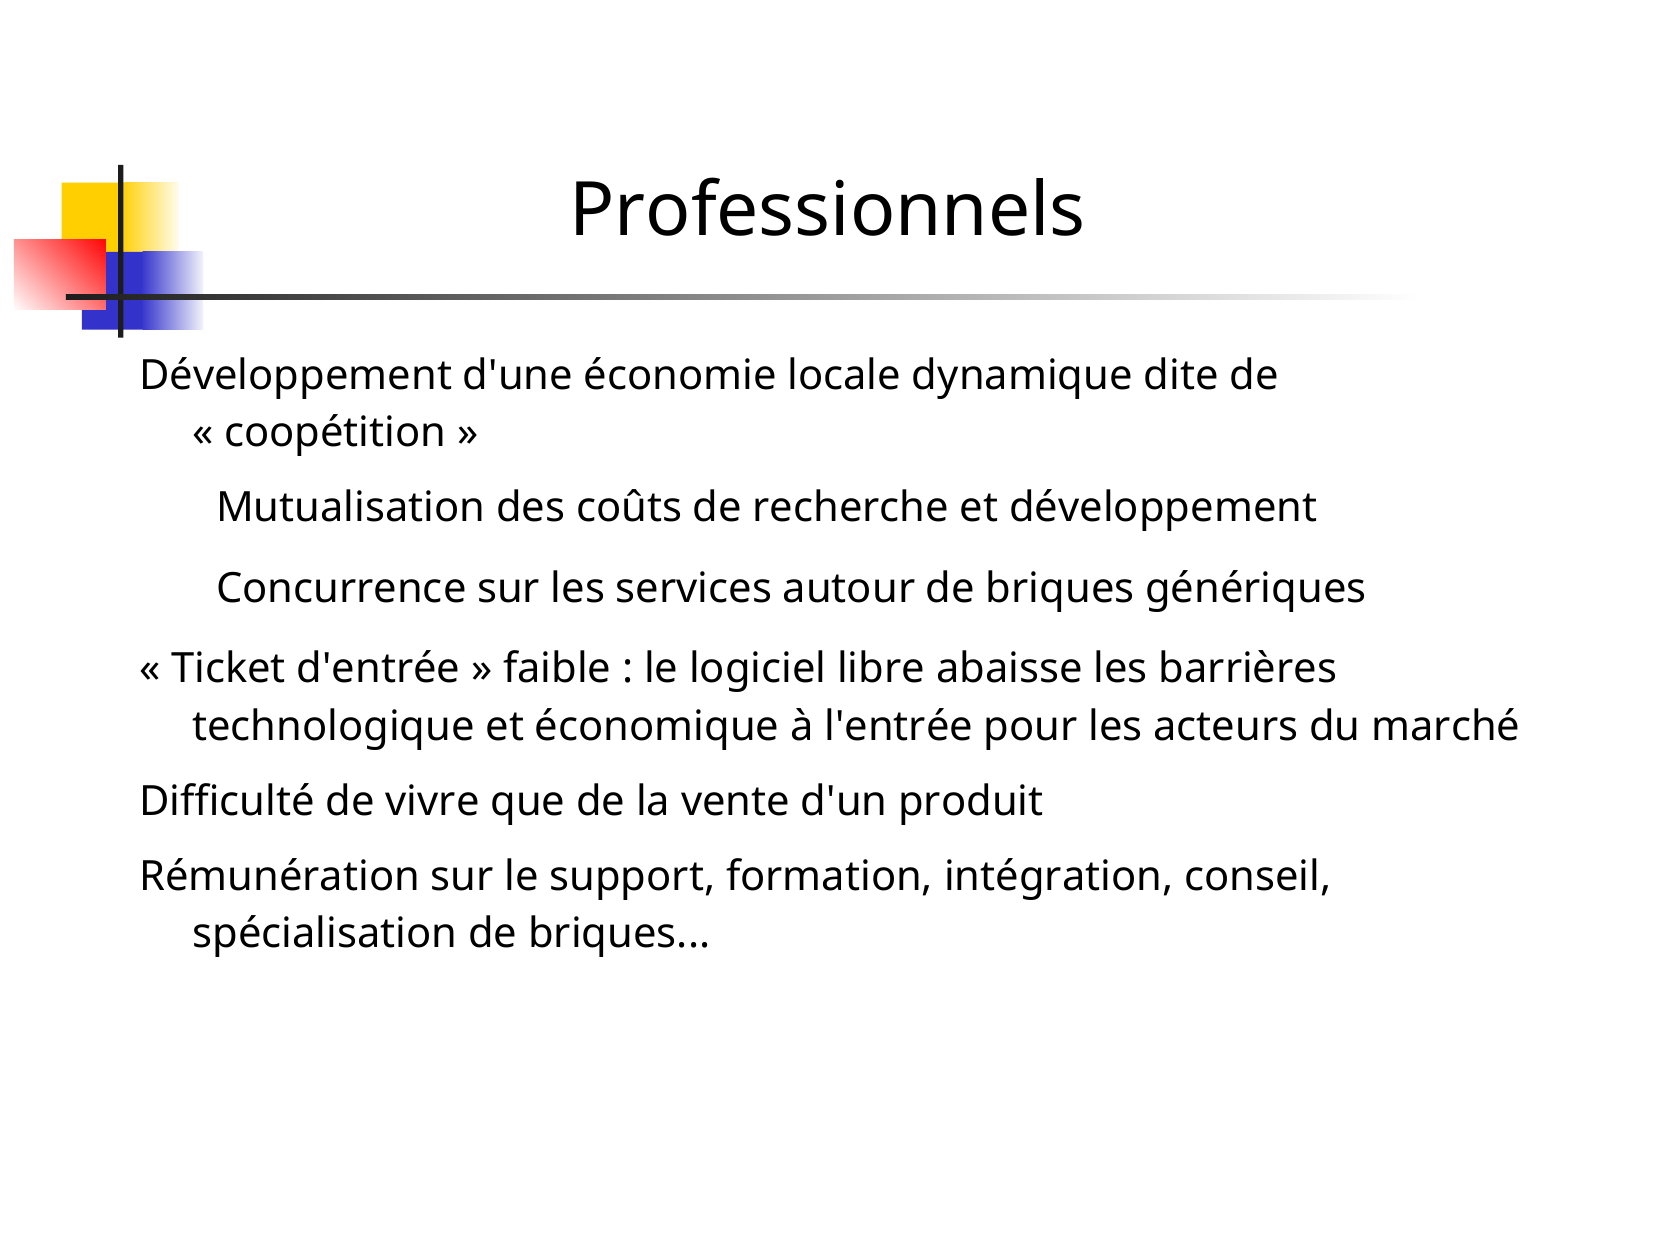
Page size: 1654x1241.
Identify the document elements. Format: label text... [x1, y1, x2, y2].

title Professionnels [121, 110, 1534, 303]
list Développement d'une économie locale dynamique dite de « coopétition » Mutualisation des coûts de recherche et développement Concurrence sur les services autour de briques génériques « Ticket d'entrée » faible : le logiciel libre abaisse les barrières technologique et économique à l'entrée pour les acteurs du marché Difficulté de vivre que de la vente d'un produit Rémunération sur le support, formation, intégration, conseil, spécialisation de briques... [121, 344, 1534, 1112]
